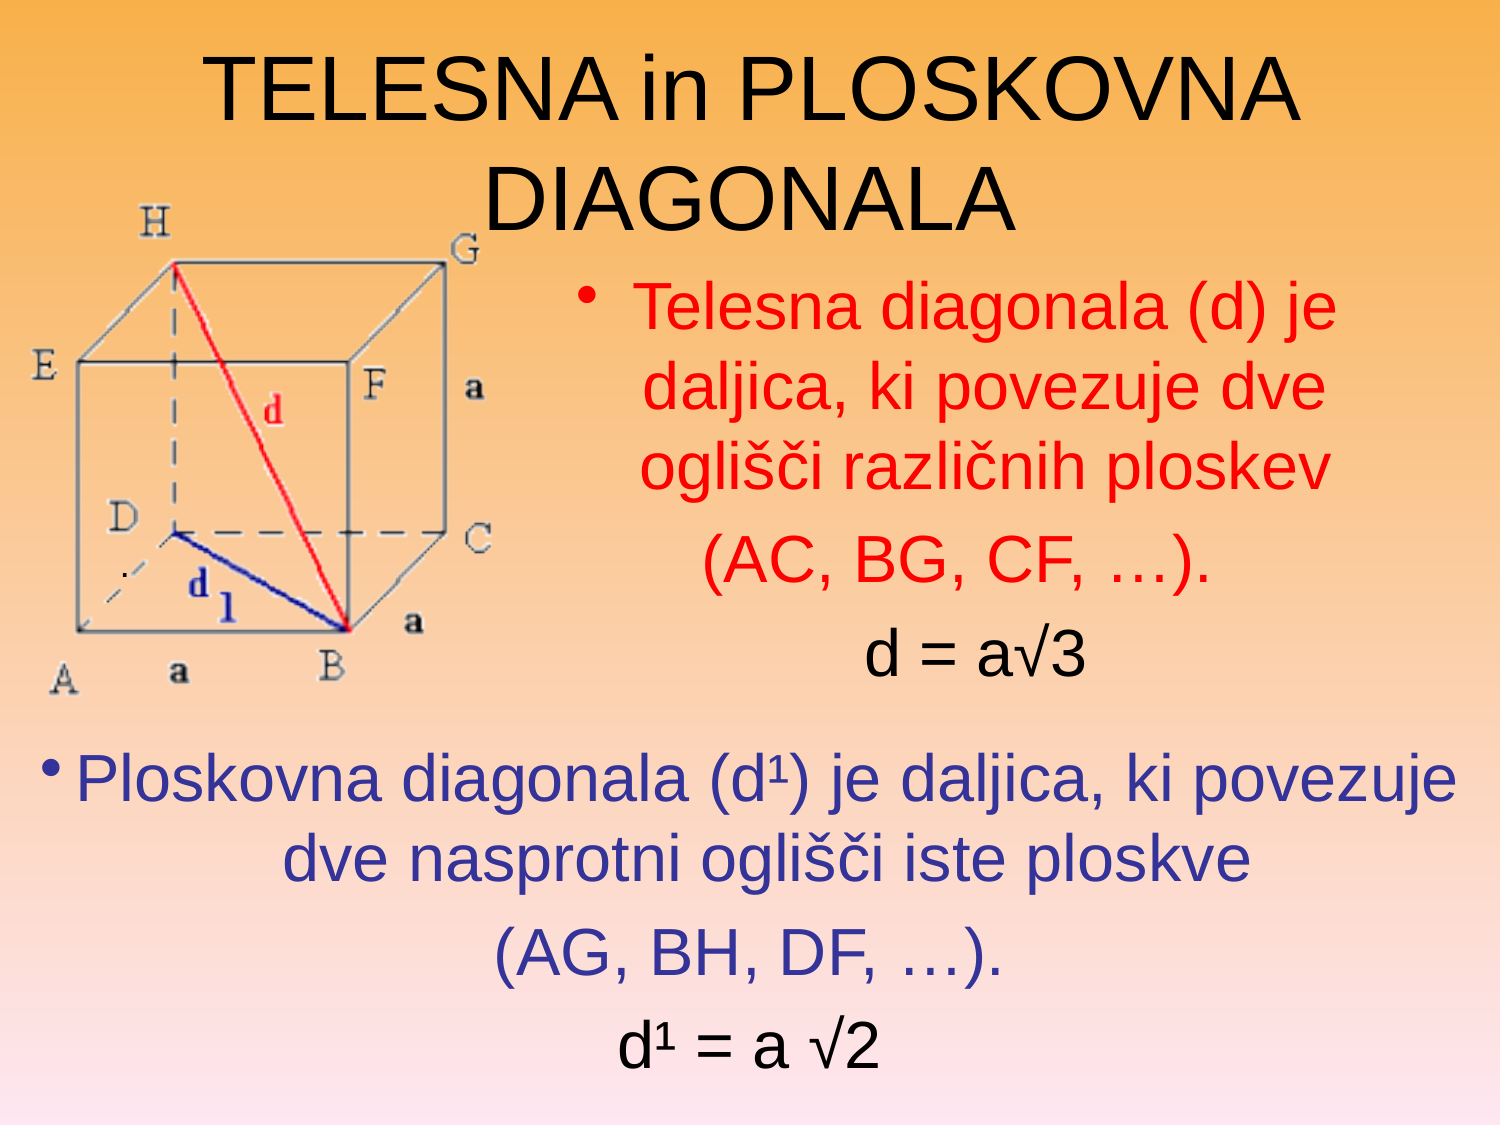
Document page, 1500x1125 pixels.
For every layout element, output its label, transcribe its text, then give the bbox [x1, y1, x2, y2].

list Telesna diagonala (d) je daljica, ki povezuje dve oglišči različnih ploskev (AC, BG, CF, …). d = a√3 [501, 255, 1414, 727]
title TELESNA in PLOSKOVNA DIAGONALA [75, 45, 1425, 233]
picture [0, 196, 530, 714]
text_box . [104, 532, 167, 593]
text_box Ploskovna diagonala (d¹) je daljica, ki povezuje dve nasprotni oglišči iste ploskve (AG, BH, DF, …). d¹ = a √2 [0, 727, 1500, 1125]
